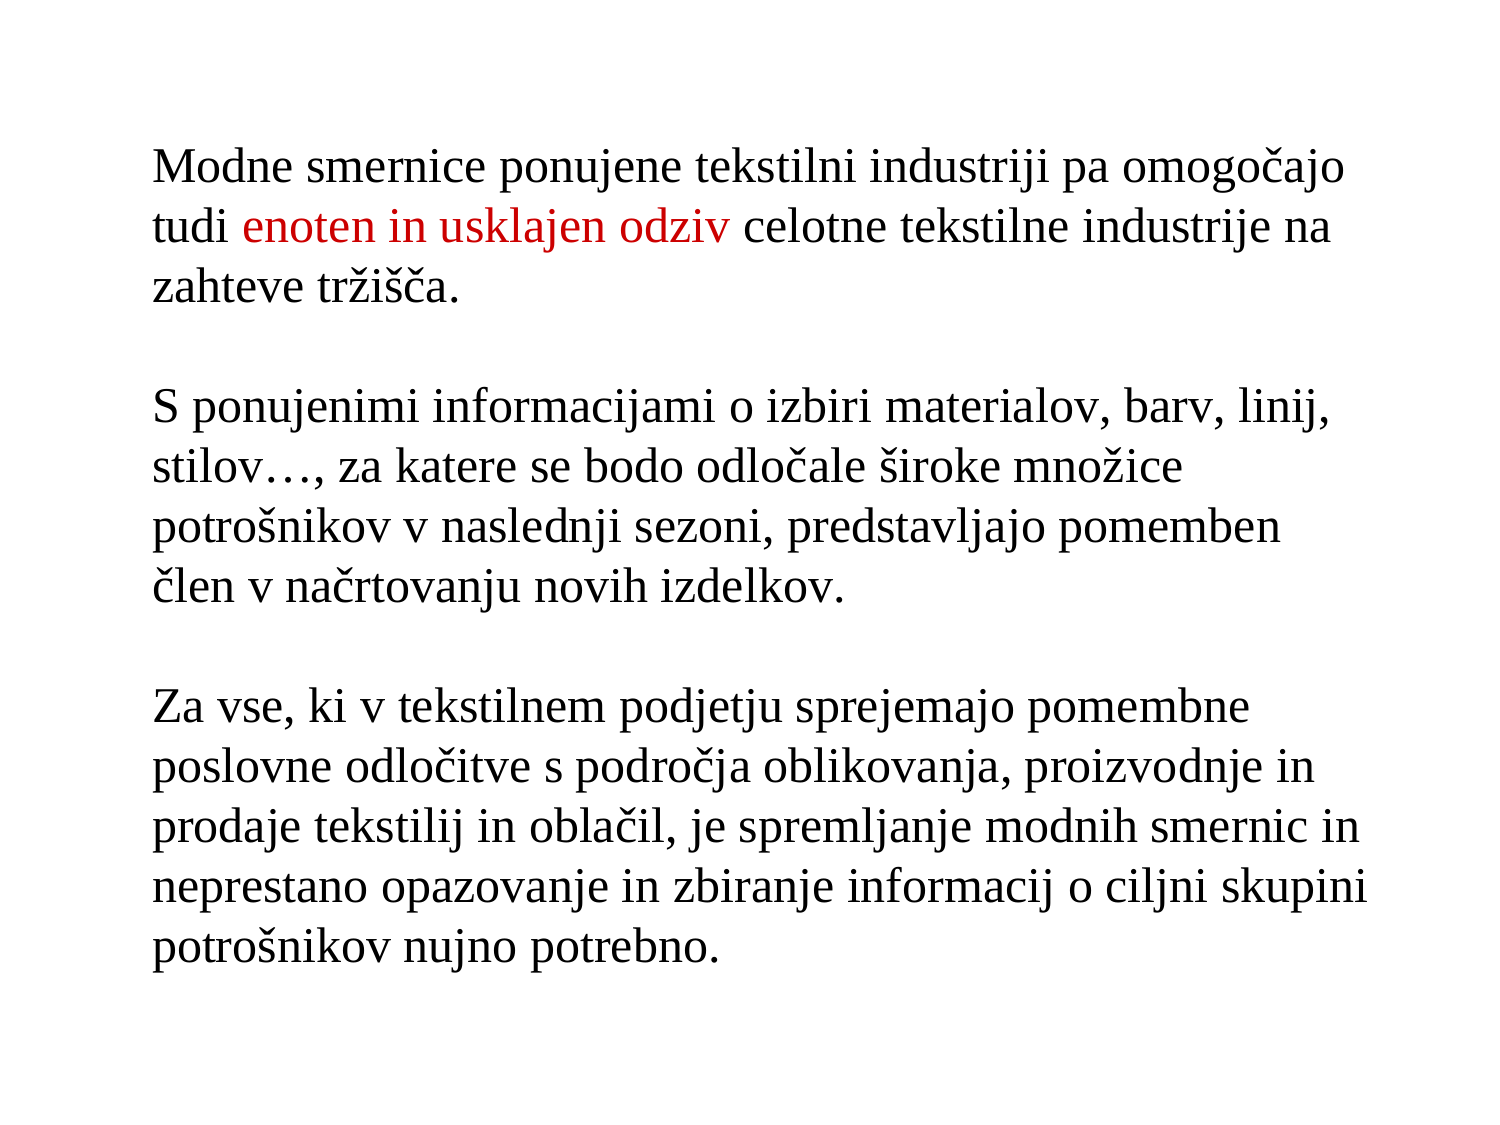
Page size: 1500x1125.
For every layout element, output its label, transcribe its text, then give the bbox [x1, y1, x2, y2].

text_box Modne smernice ponujene tekstilni industriji pa omogočajo tudi enoten in usklajen odziv celotne tekstilne industrije na zahteve tržišča. S ponujenimi informacijami o izbiri materialov, barv, linij, stilov…, za katere se bodo odločale široke množice potrošnikov v naslednji sezoni, predstavljajo pomemben člen v načrtovanju novih izdelkov. Za vse, ki v tekstilnem podjetju sprejemajo pomembne poslovne odločitve s področja oblikovanja, proizvodnje in prodaje tekstilij in oblačil, je spremljanje modnih smernic in neprestano opazovanje in zbiranje informacij o ciljni skupini potrošnikov nujno potrebno. [137, 124, 1388, 981]
